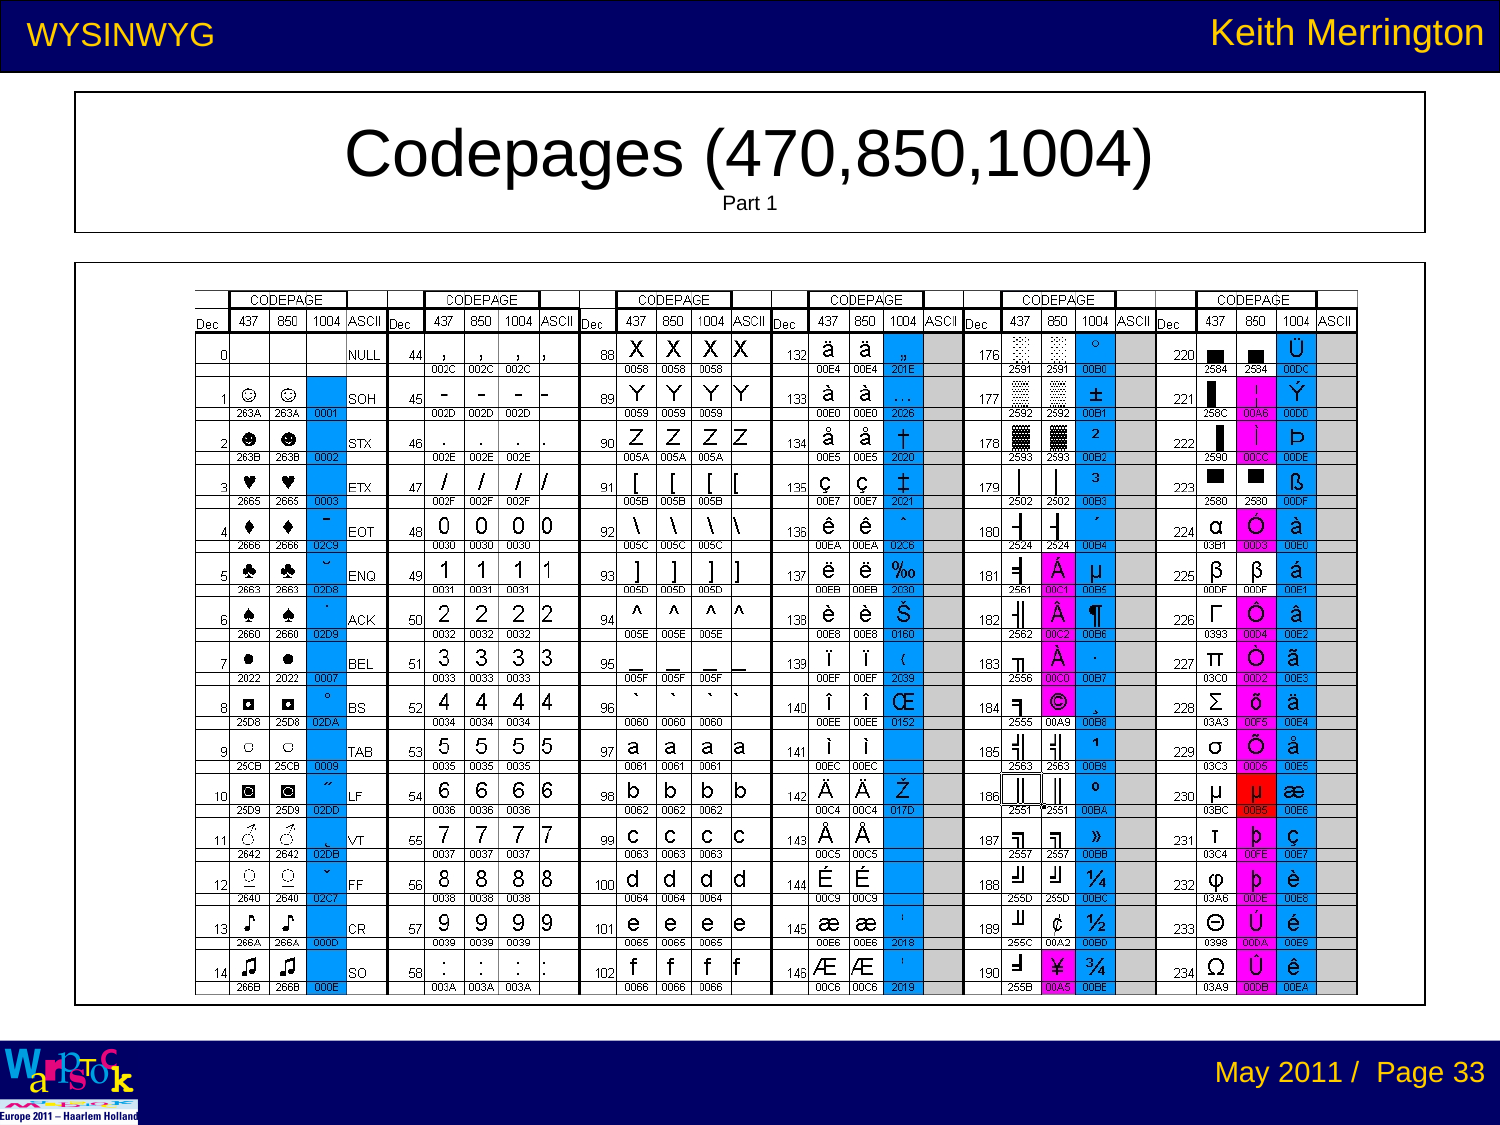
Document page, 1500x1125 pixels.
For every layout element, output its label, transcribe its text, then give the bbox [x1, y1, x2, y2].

picture [195, 290, 1358, 995]
picture [0, 1042, 138, 1125]
list [75, 262, 1426, 1006]
title Codepages (470,850,1004) Part 1 [75, 91, 1426, 233]
